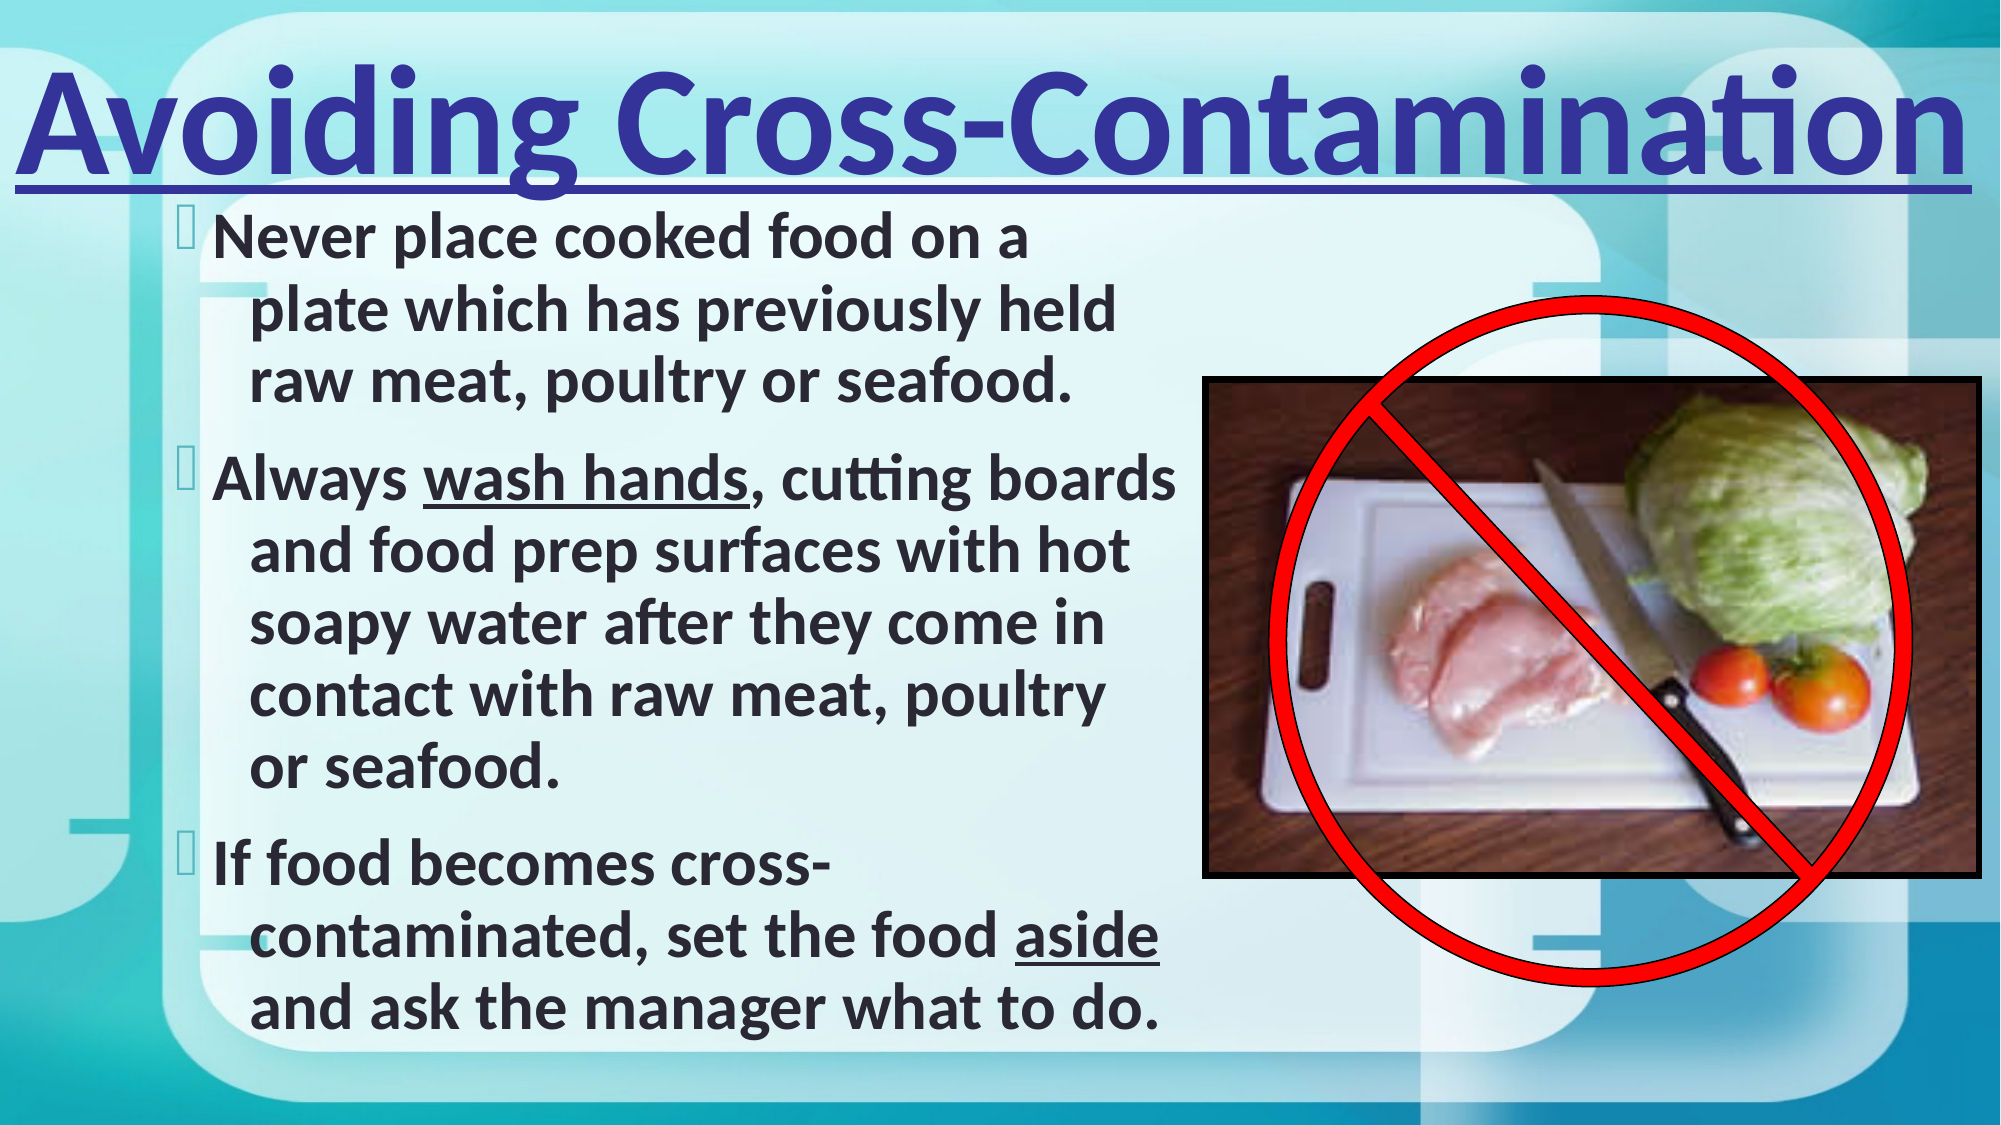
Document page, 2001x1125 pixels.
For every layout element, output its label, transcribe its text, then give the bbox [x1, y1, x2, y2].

picture [1287, 418, 1793, 873]
picture [1382, 382, 1894, 864]
picture [1208, 382, 1376, 873]
title Avoiding Cross-Contamination [0, 0, 2000, 214]
list Never place cooked food on a plate which has previously held raw meat, poultry or seafood. Always wash hands, cutting boards and food prep surfaces with hot soapy water after they come in contact with raw meat, poultry or seafood. If food becomes cross-contaminated, set the food aside and ask the manager what to do. [159, 214, 1195, 1109]
picture [1805, 382, 1976, 873]
text_box [1268, 295, 1913, 987]
